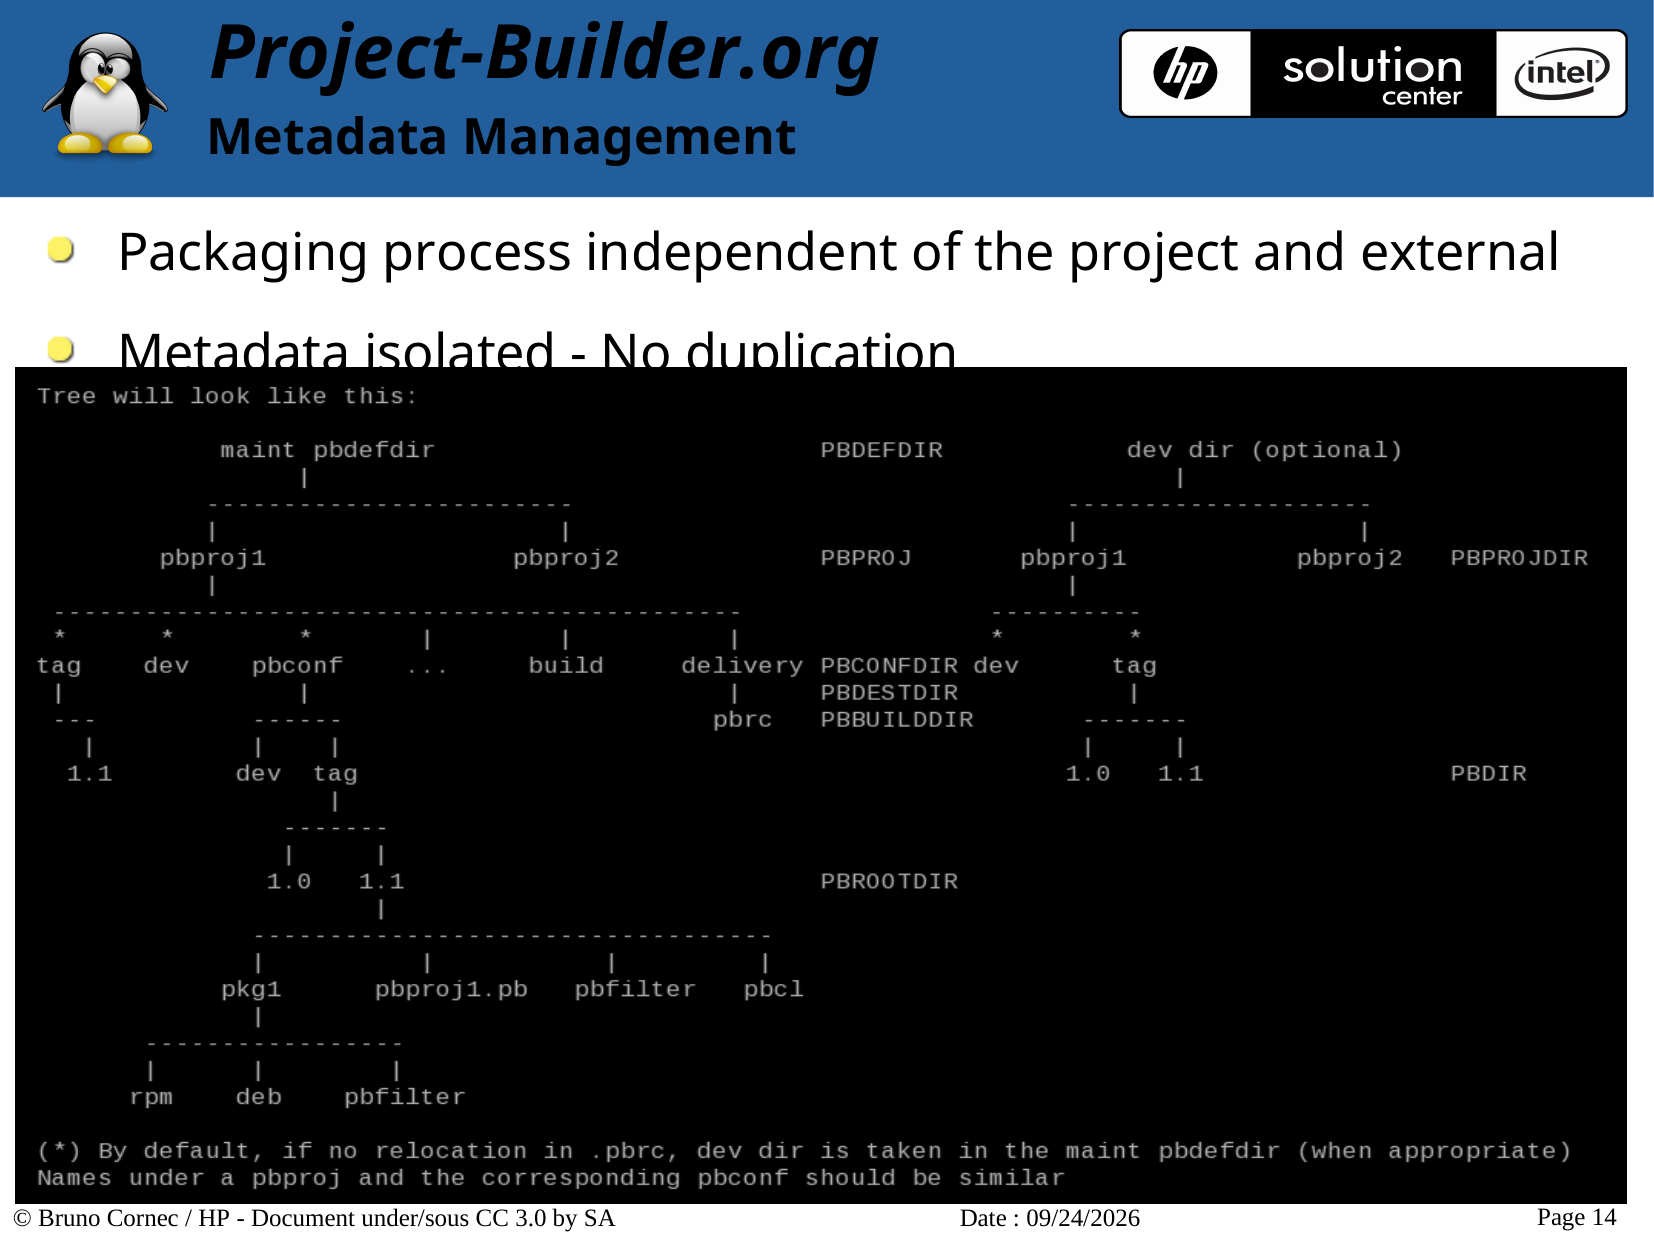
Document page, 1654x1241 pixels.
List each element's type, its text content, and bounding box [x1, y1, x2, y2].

title Metadata Management [206, 56, 1121, 215]
picture [15, 367, 1627, 1204]
list Packaging process independent of the project and external Metadata isolated - No duplication [34, 215, 1642, 1101]
picture [42, 29, 168, 167]
picture [1119, 29, 1628, 118]
